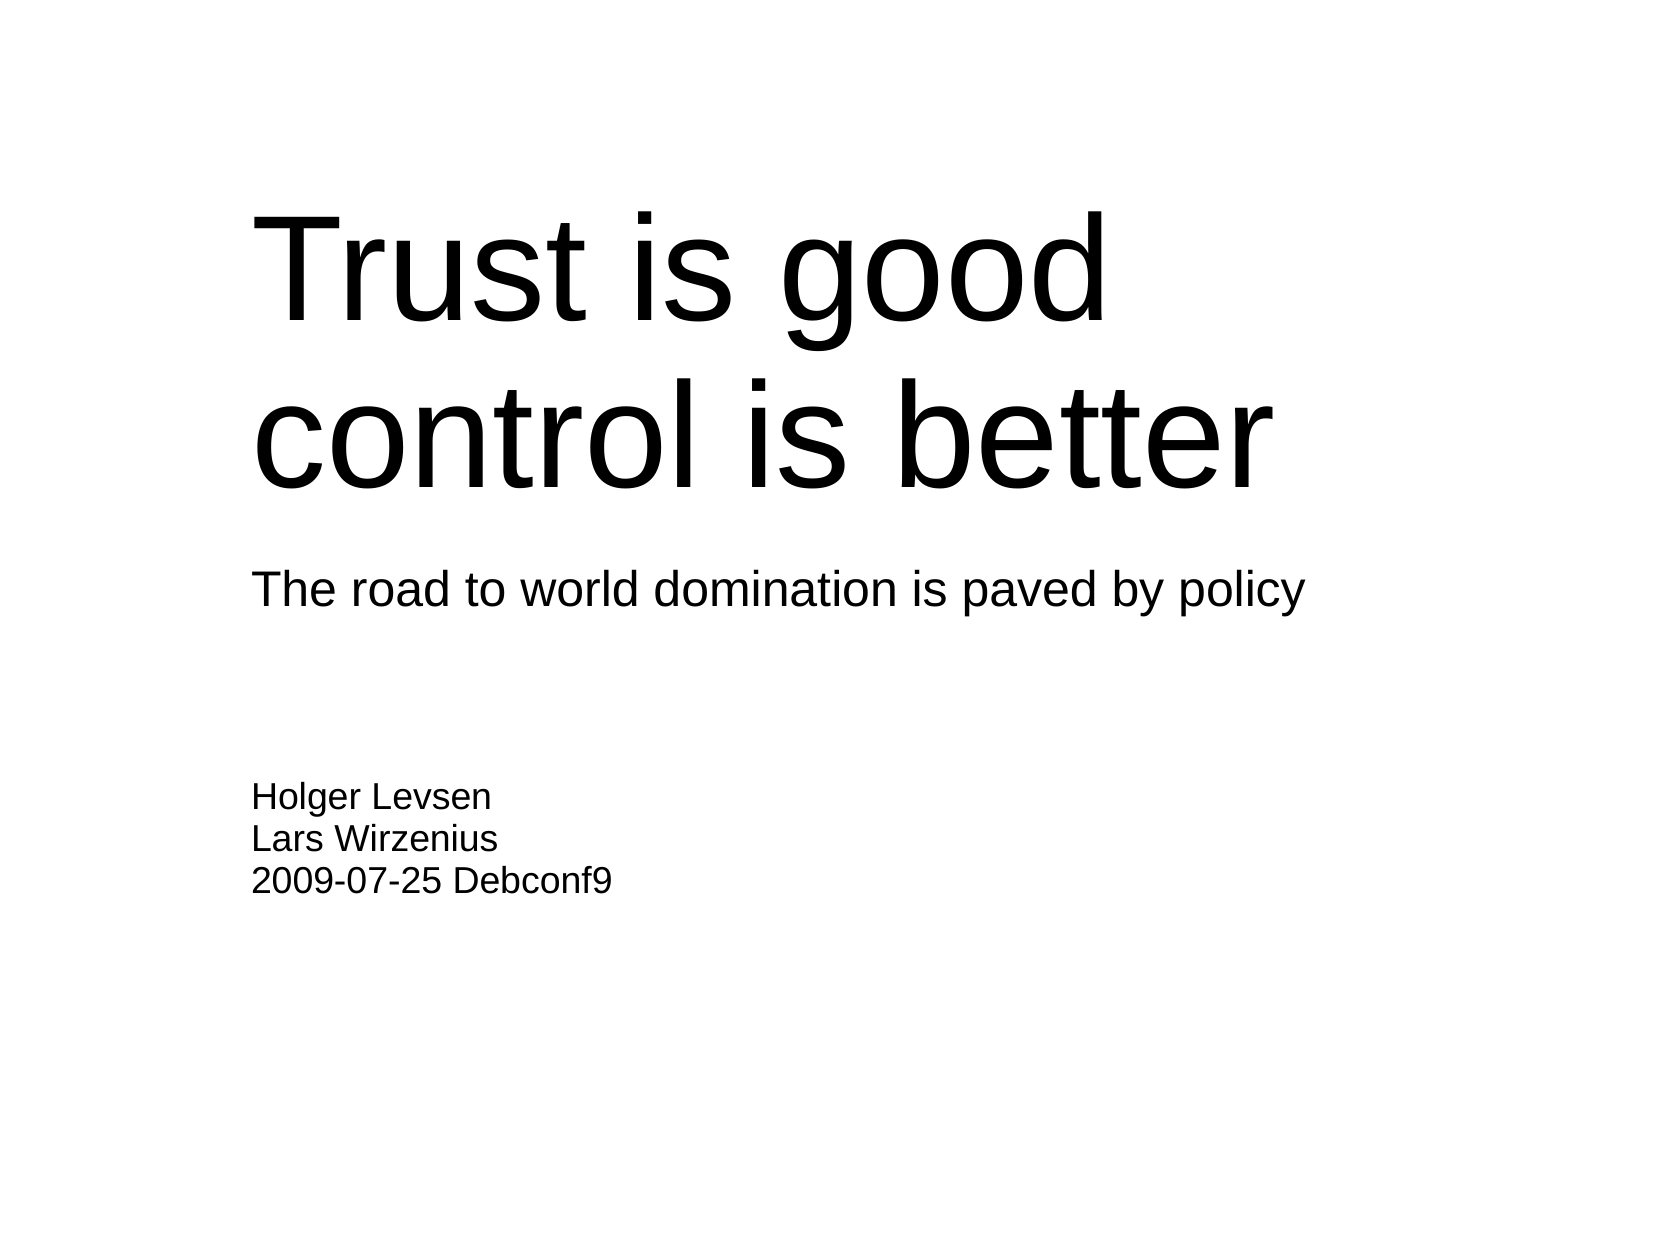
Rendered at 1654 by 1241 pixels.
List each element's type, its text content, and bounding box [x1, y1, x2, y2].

text_box Holger Levsen Lars Wirzenius 2009-07-25 Debconf9 [236, 767, 628, 909]
text_box Trust is good control is better The road to world domination is paved by policy [236, 177, 1323, 625]
